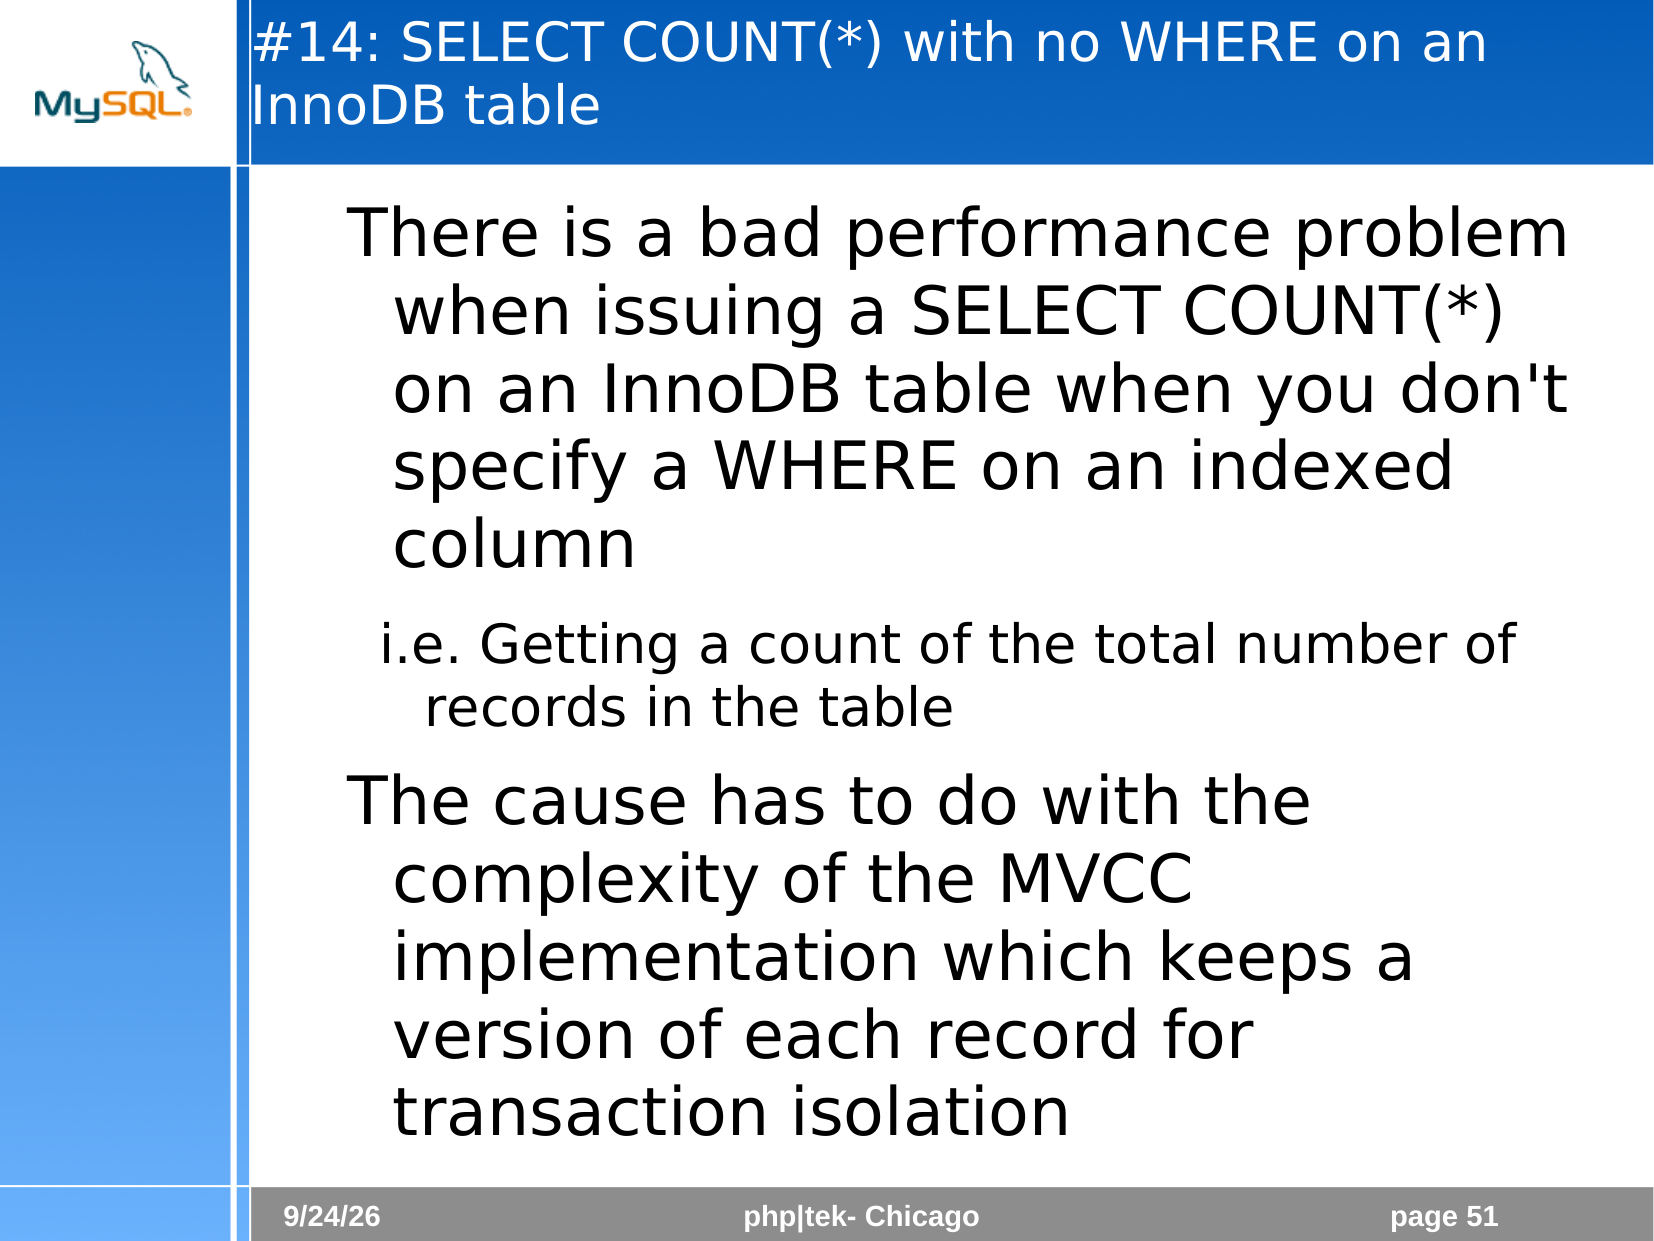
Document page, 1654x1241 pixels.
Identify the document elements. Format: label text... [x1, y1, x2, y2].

picture [0, 0, 1654, 1241]
picture [35, 41, 192, 123]
title #14: SELECT COUNT(*) with no WHERE on an InnoDB table [250, 11, 1600, 138]
list There is a bad performance problem when issuing a SELECT COUNT(*) on an InnoDB table when you don't specify a WHERE on an indexed column i.e. Getting a count of the total number of records in the table The cause has to do with the complexity of the MVCC implementation which keeps a version of each record for transaction isolation [285, 194, 1585, 1152]
